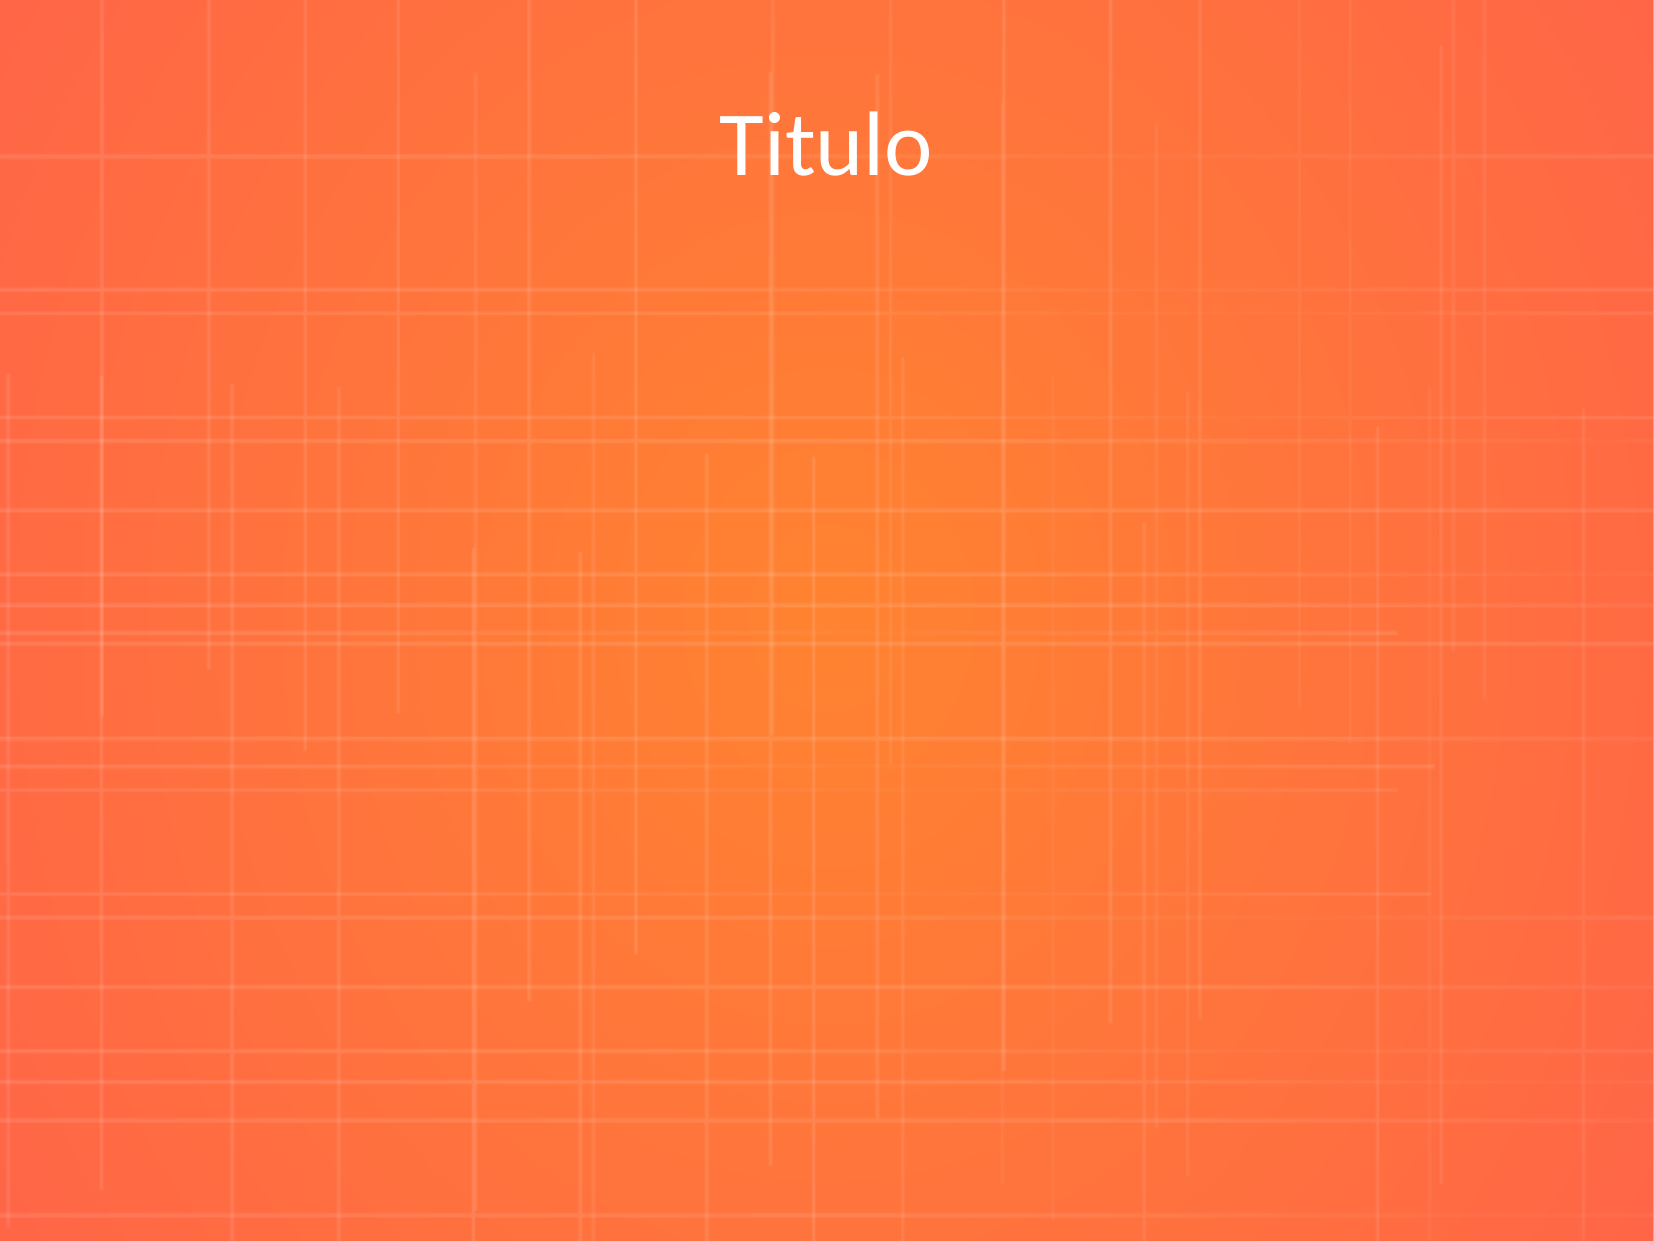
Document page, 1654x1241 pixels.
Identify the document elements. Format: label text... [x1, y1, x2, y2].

picture [0, 0, 1654, 1241]
title Titulo [82, 49, 1571, 257]
